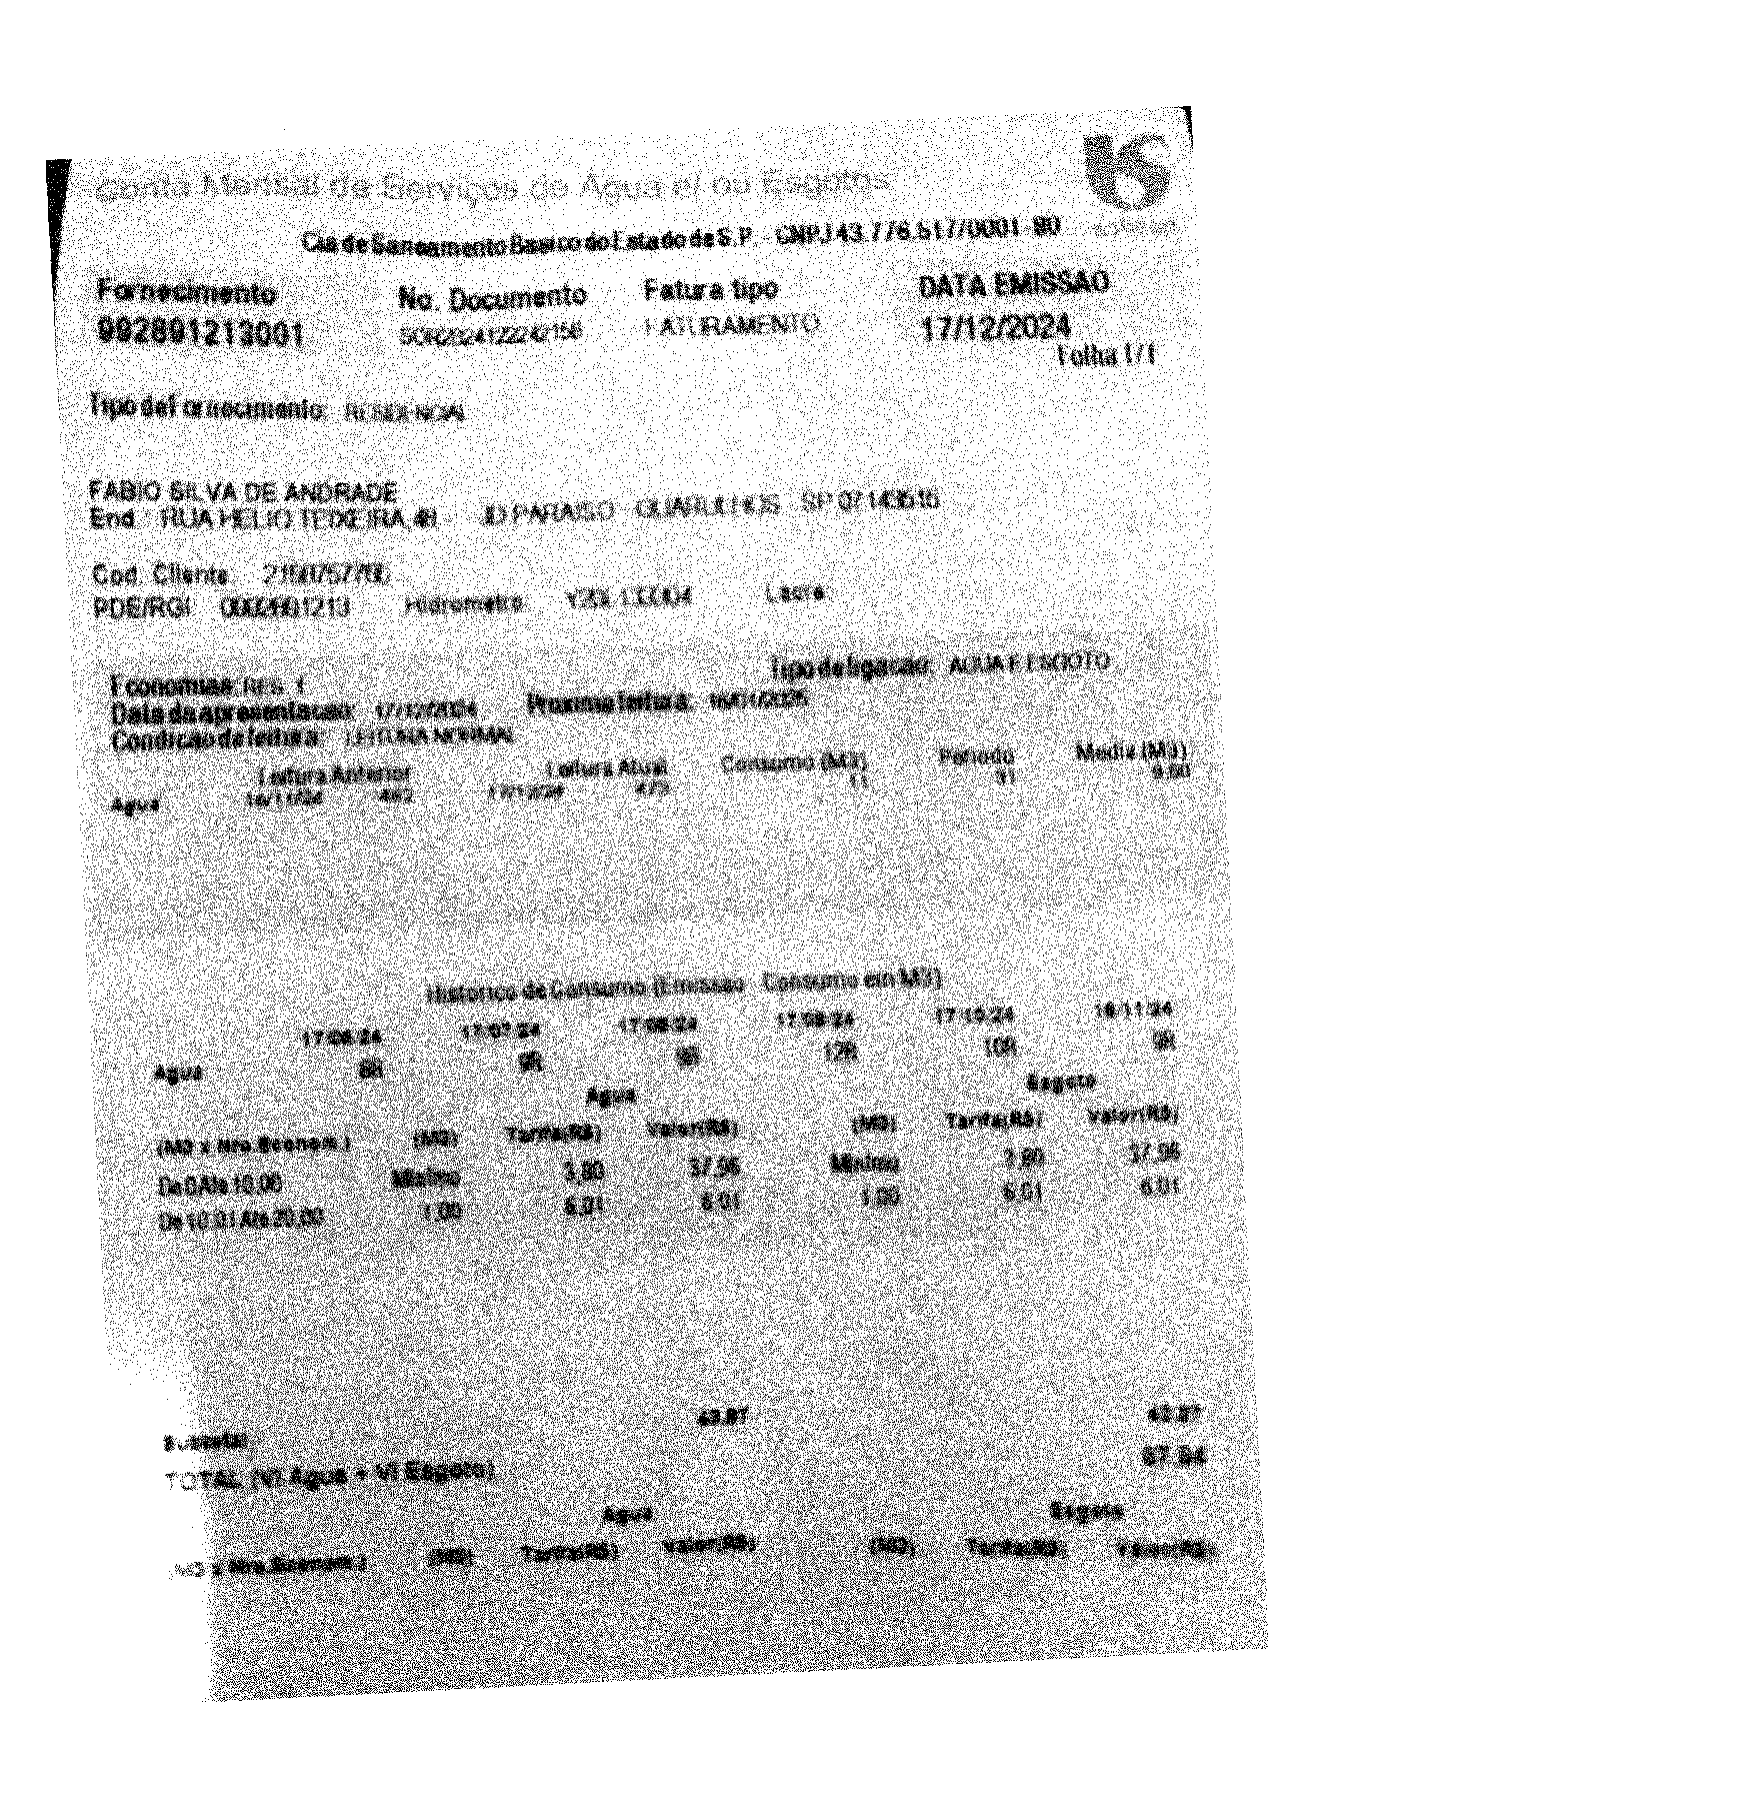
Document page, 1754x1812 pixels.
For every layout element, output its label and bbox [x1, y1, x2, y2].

picture [46, 107, 1268, 1714]
